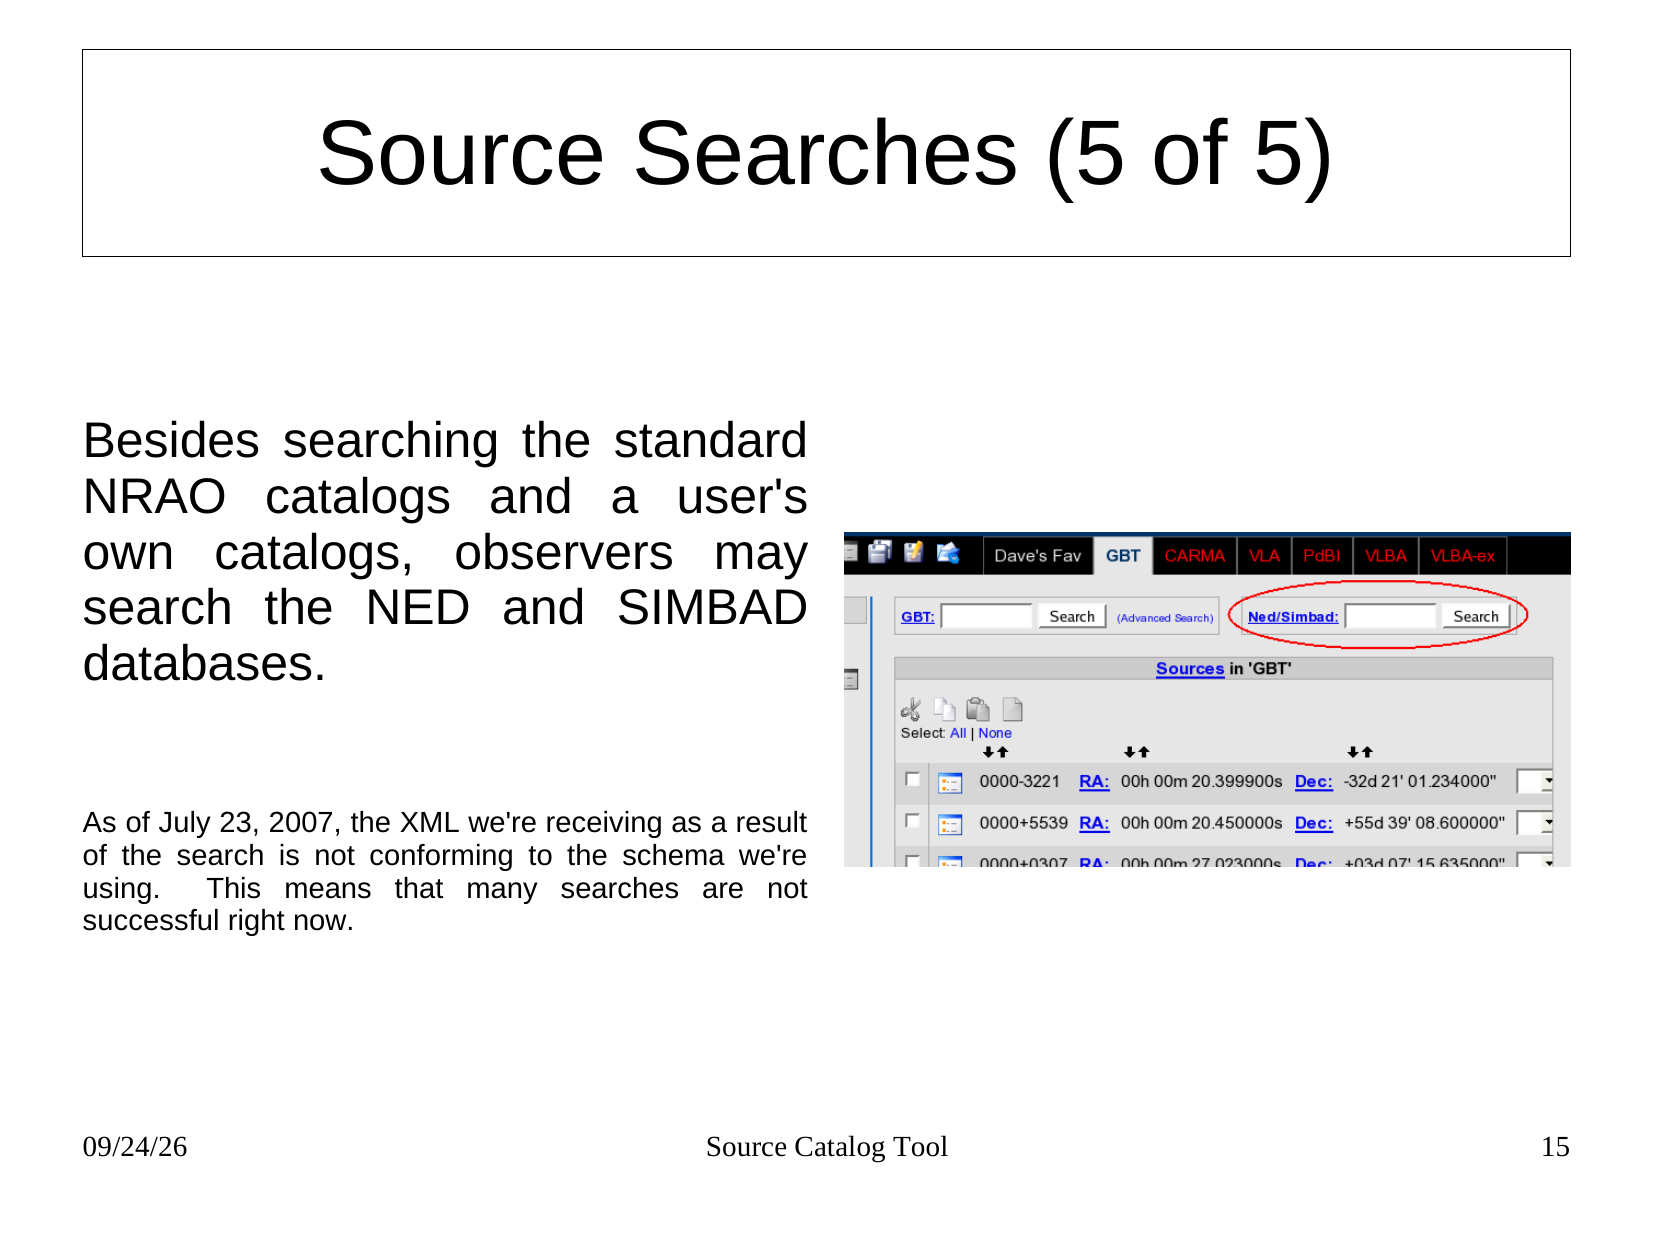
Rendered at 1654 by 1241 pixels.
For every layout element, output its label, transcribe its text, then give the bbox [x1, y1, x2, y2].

list Besides searching the standard NRAO catalogs and a user's own catalogs, observers may search the NED and SIMBAD databases. As of July 23, 2007, the XML we're receiving as a result of the search is not conforming to the schema we're using. This means that many searches are not successful right now. [82, 412, 809, 1109]
title Source Searches (5 of 5) [82, 49, 1571, 257]
picture [844, 532, 1571, 867]
